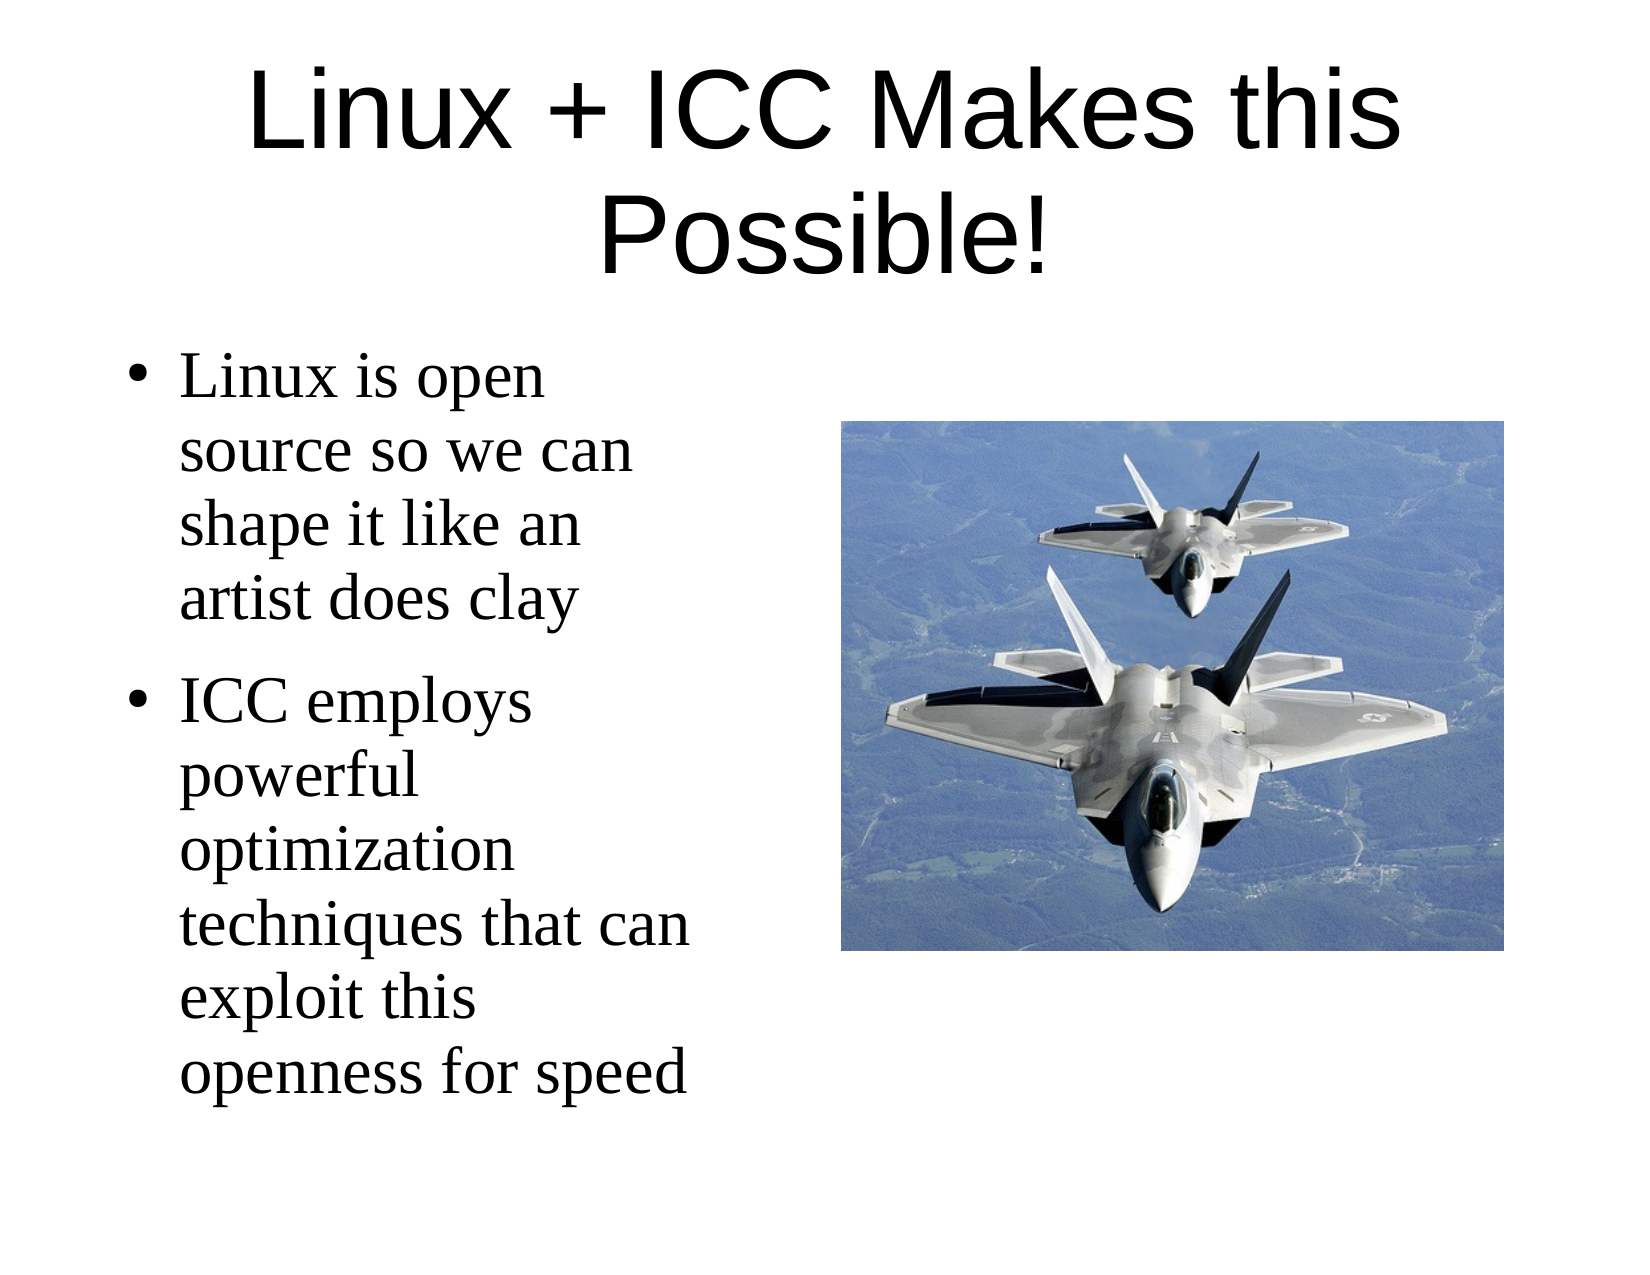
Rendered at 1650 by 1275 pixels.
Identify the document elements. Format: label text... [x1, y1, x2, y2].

picture [841, 421, 1504, 951]
title Linux + ICC Makes this Possible! [117, 32, 1533, 312]
list Linux is open source so we can shape it like an artist does clay ICC employs powerful optimization techniques that can exploit this openness for speed [37, 337, 713, 1201]
